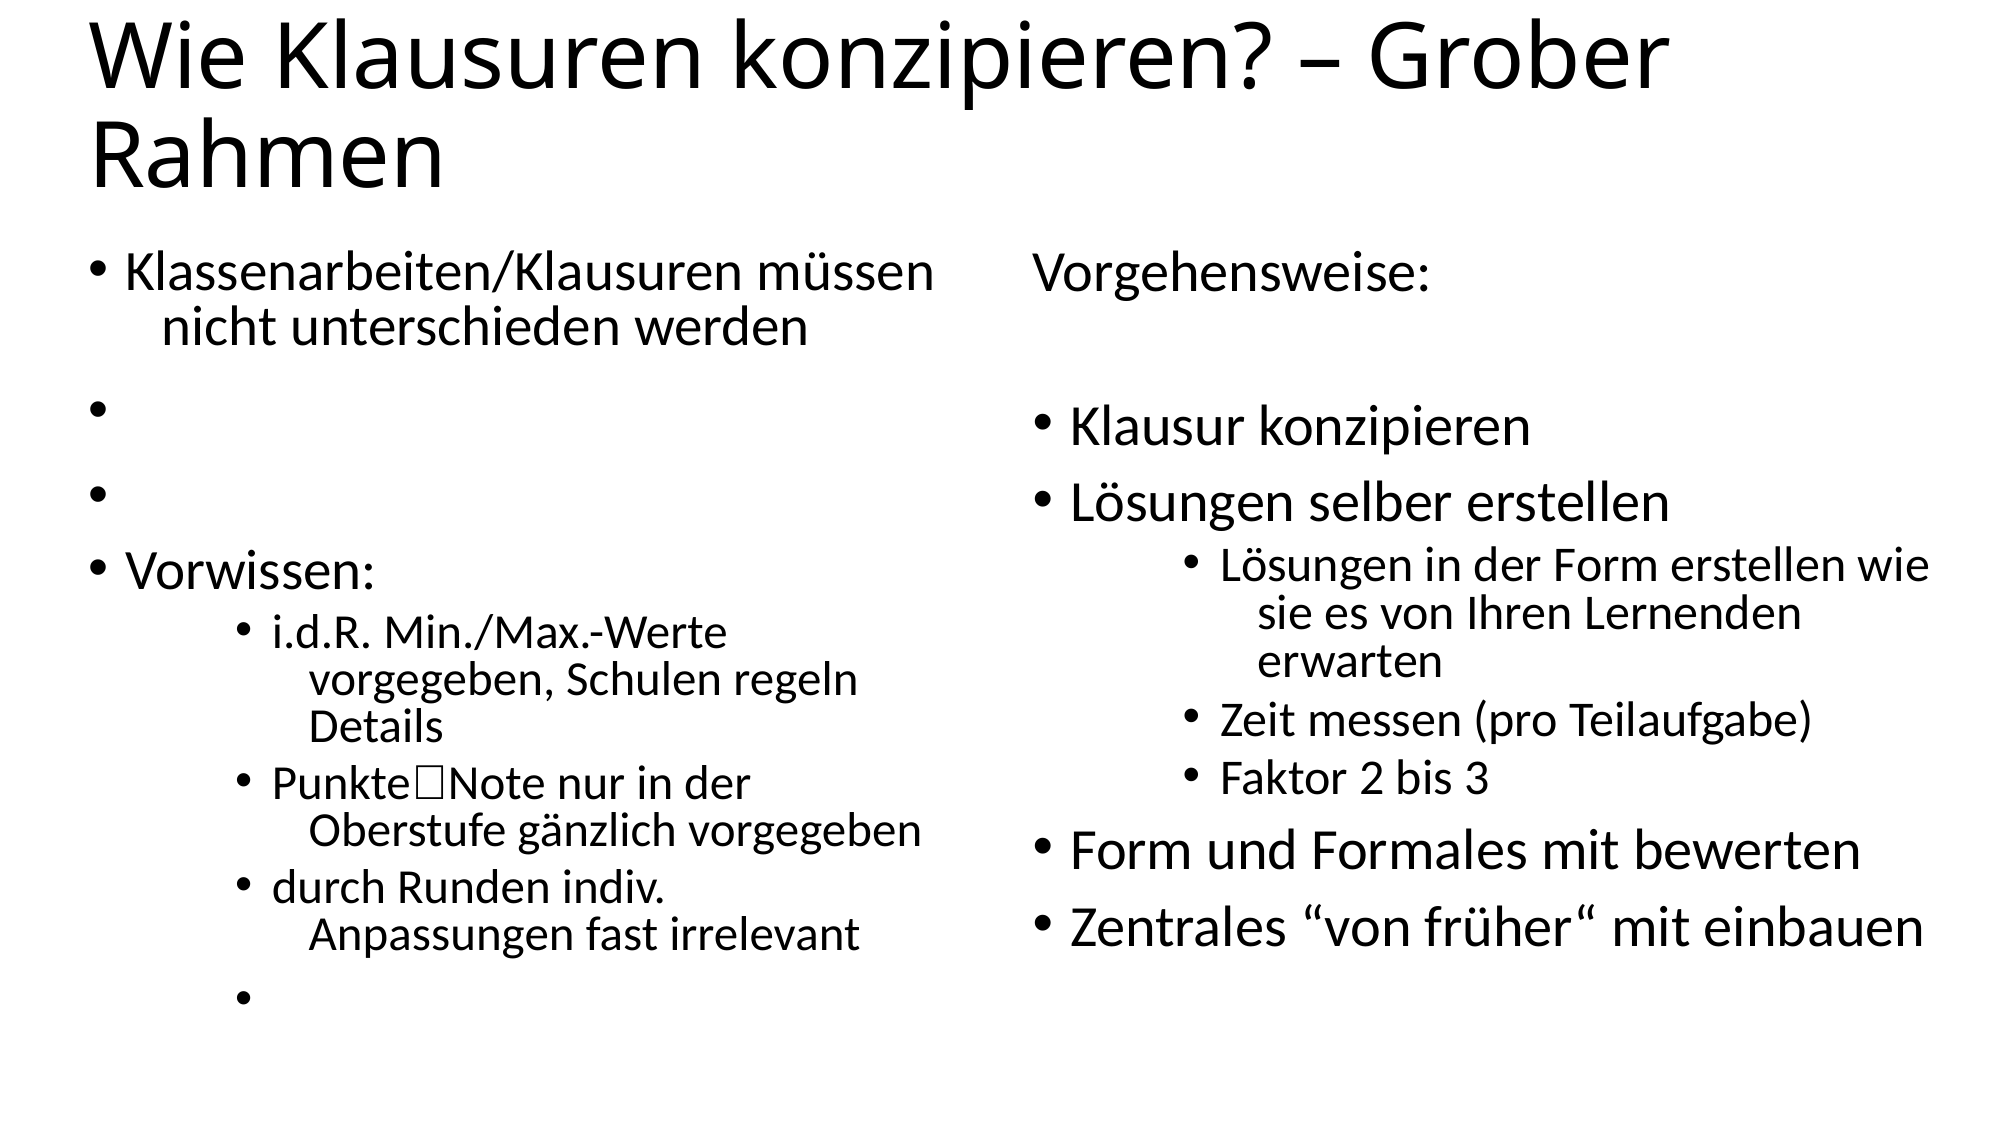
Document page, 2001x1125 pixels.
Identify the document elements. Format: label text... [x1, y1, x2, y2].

list Vorgehensweise: Klausur konzipieren Lösungen selber erstellen Lösungen in der Form erstellen wie sie es von Ihren Lernenden erwarten Zeit messen (pro Teilaufgabe) Faktor 2 bis 3 Form und Formales mit bewerten Zentrales “von früher“ mit einbauen [1017, 239, 1984, 1003]
list Klassenarbeiten/Klausuren müssen nicht unterschieden werden Vorwissen: i.d.R. Min./Max.-Werte vorgegeben, Schulen regeln Details PunkteNote nur in der Oberstufe gänzlich vorgegeben durch Runden indiv. Anpassungen fast irrelevant [73, 239, 952, 1003]
title Wie Klausuren konzipieren? – Grober Rahmen [73, 0, 1984, 218]
